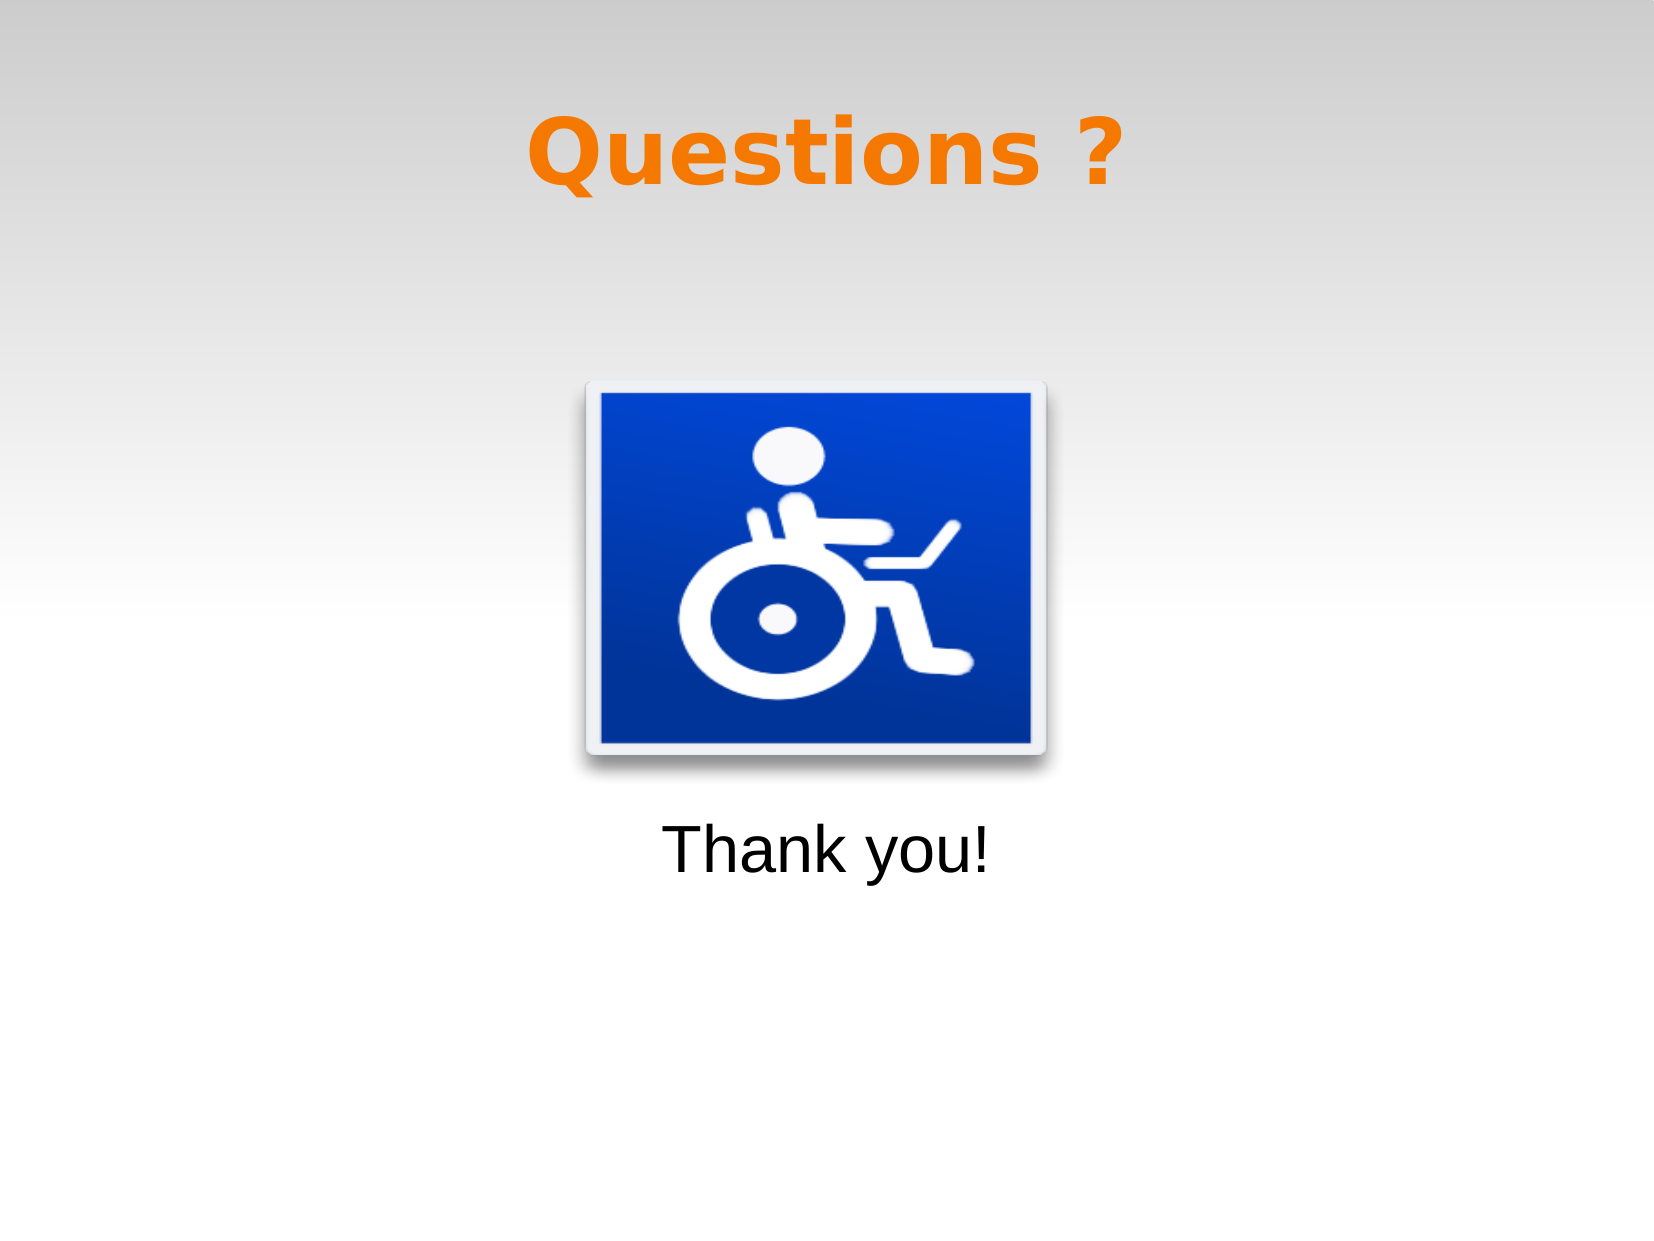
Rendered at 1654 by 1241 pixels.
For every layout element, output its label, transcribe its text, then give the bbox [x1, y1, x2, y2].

title Questions ? [82, 49, 1571, 257]
subtitle Thank you! [82, 290, 1571, 1109]
